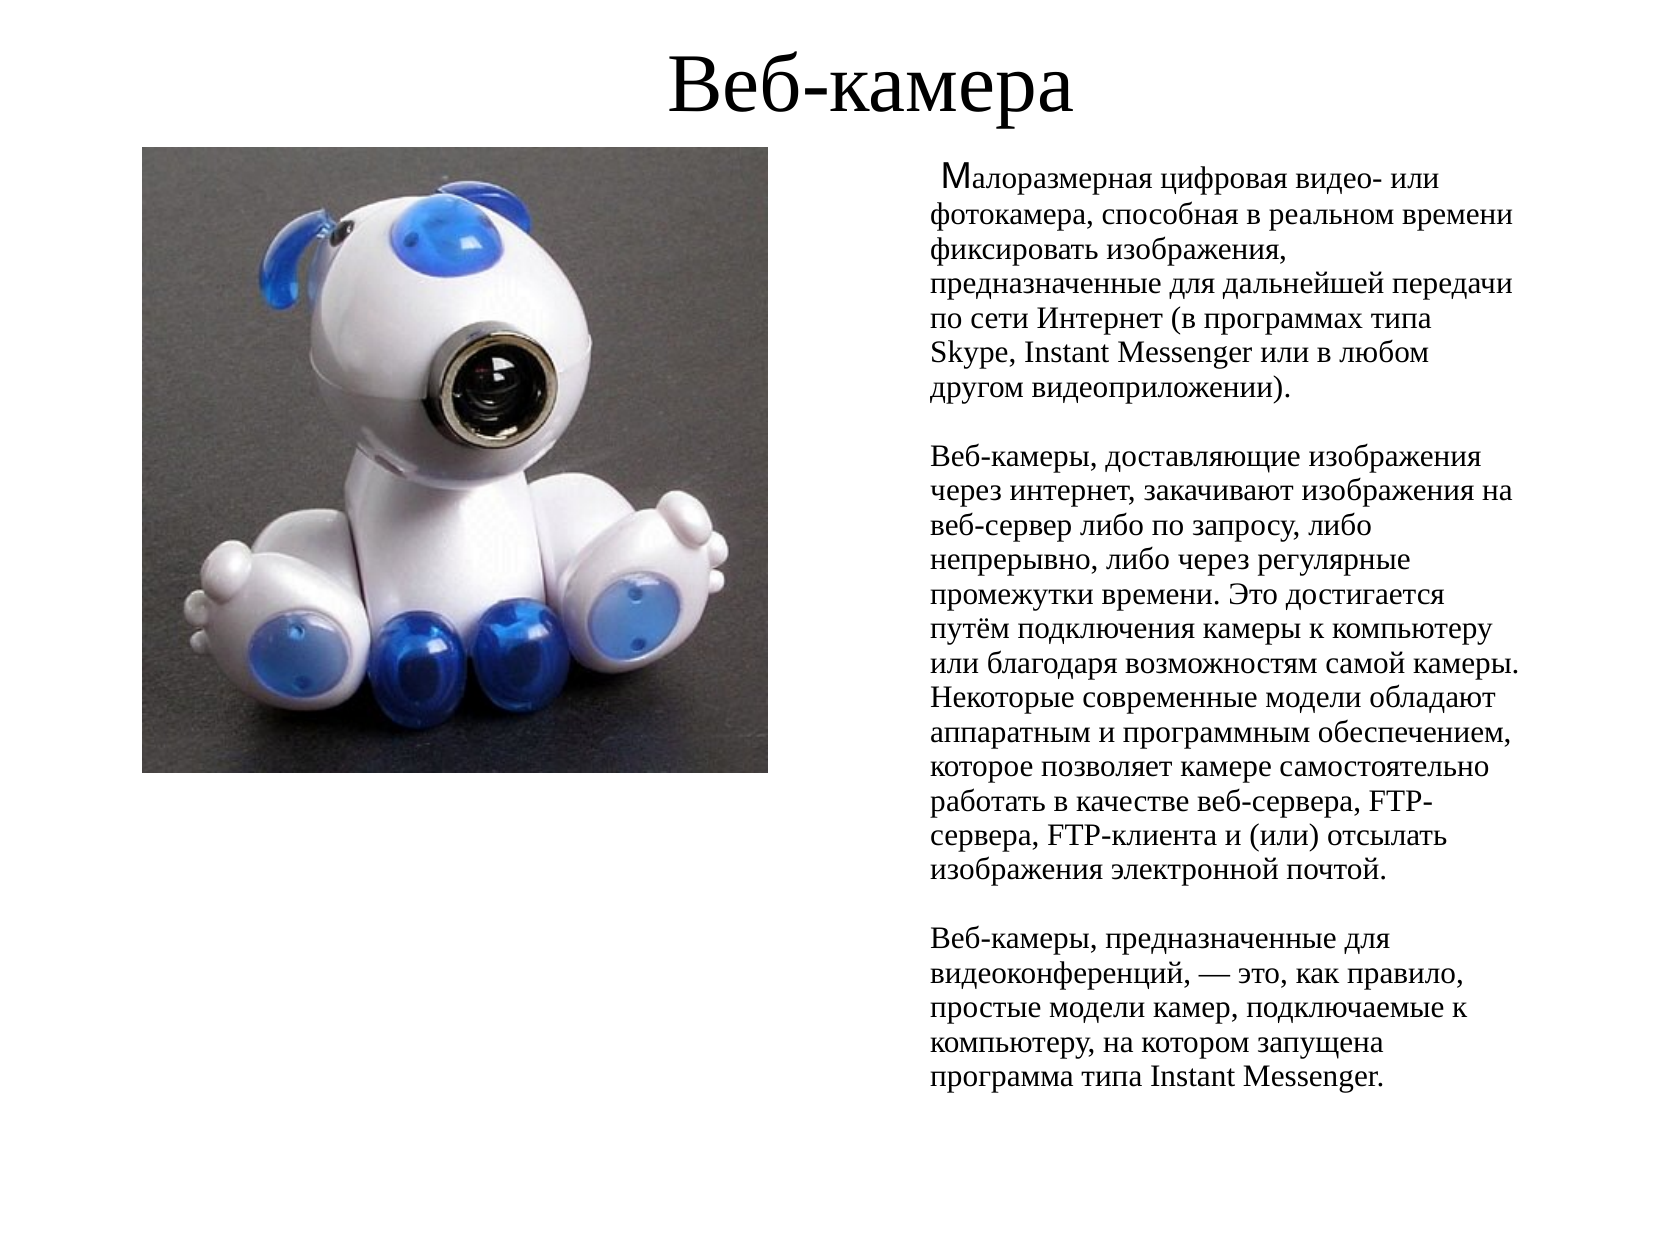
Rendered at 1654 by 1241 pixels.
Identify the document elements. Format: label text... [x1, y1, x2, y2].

picture [142, 147, 768, 773]
text_box Малоразмерная цифровая видео- или фотокамера, способная в реальном времени фиксировать изображения, предназначенные для дальнейшей передачи по сети Интернет (в программах типа Skype, Instant Messenger или в любом другом видеоприложении). Веб-камеры, доставляющие изображения через интернет, закачивают изображения на веб-сервер либо по запросу, либо непрерывно, либо через регулярные промежутки времени. Это достигается путём подключения камеры к компьютеру или благодаря возможностям самой камеры. Некоторые современные модели обладают аппаратным и программным обеспечением, которое позволяет камере самостоятельно работать в качестве веб-сервера, FTP-сервера, FTP-клиента и (или) отсылать изображения электронной почтой. Веб-камеры, предназначенные для видеоконференций, — это, как правило, простые модели камер, подключаемые к компьютеру, на котором запущена программа типа Instant Messenger. [915, 147, 1536, 1128]
text_box Веб-камера [413, 29, 1329, 137]
